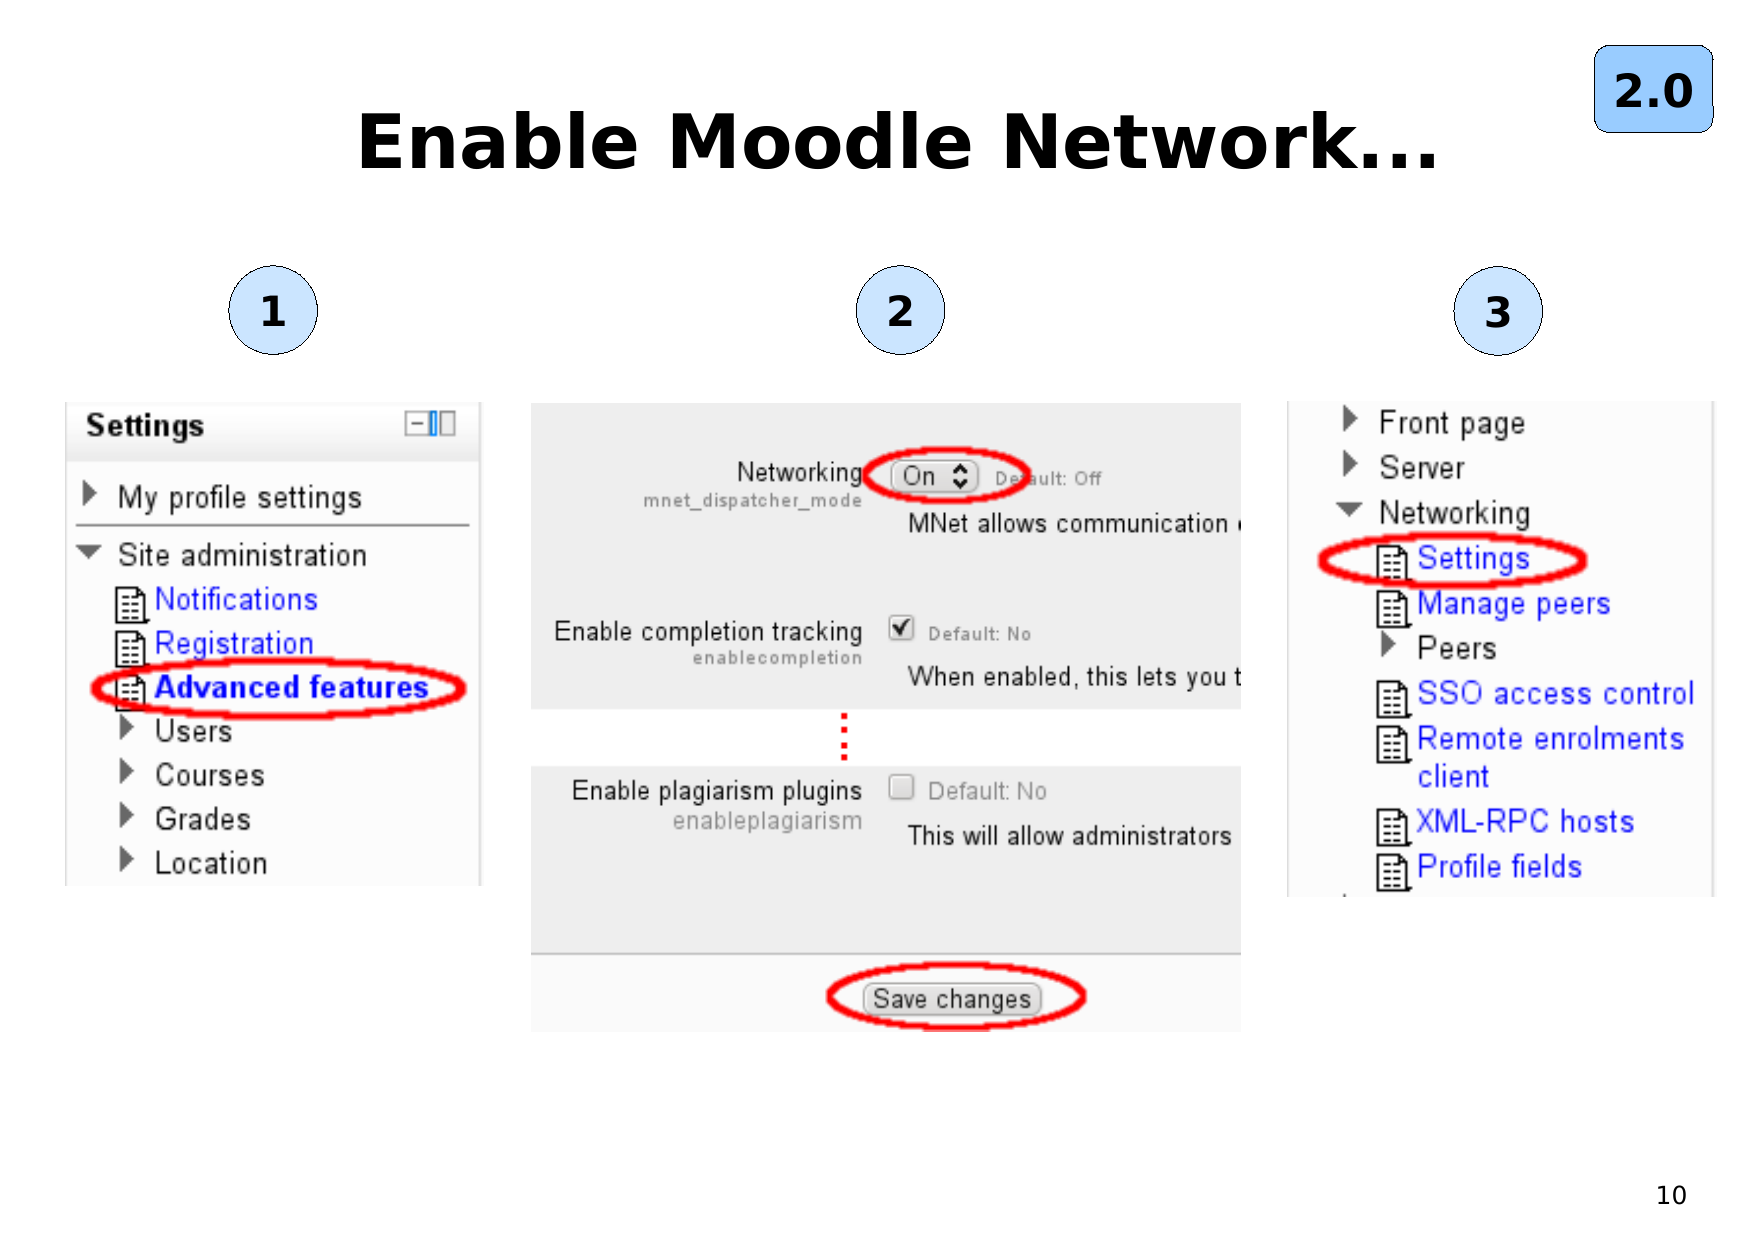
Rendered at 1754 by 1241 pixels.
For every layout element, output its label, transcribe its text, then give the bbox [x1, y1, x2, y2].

text_box 3 [1453, 266, 1543, 356]
text_box 1 [228, 265, 318, 355]
text_box 2.0 [1594, 45, 1714, 133]
text_box 2 [856, 265, 945, 355]
title Enable Moodle Network... [59, 34, 1713, 242]
picture [1287, 401, 1717, 897]
picture [65, 402, 484, 886]
picture [531, 403, 1241, 1032]
